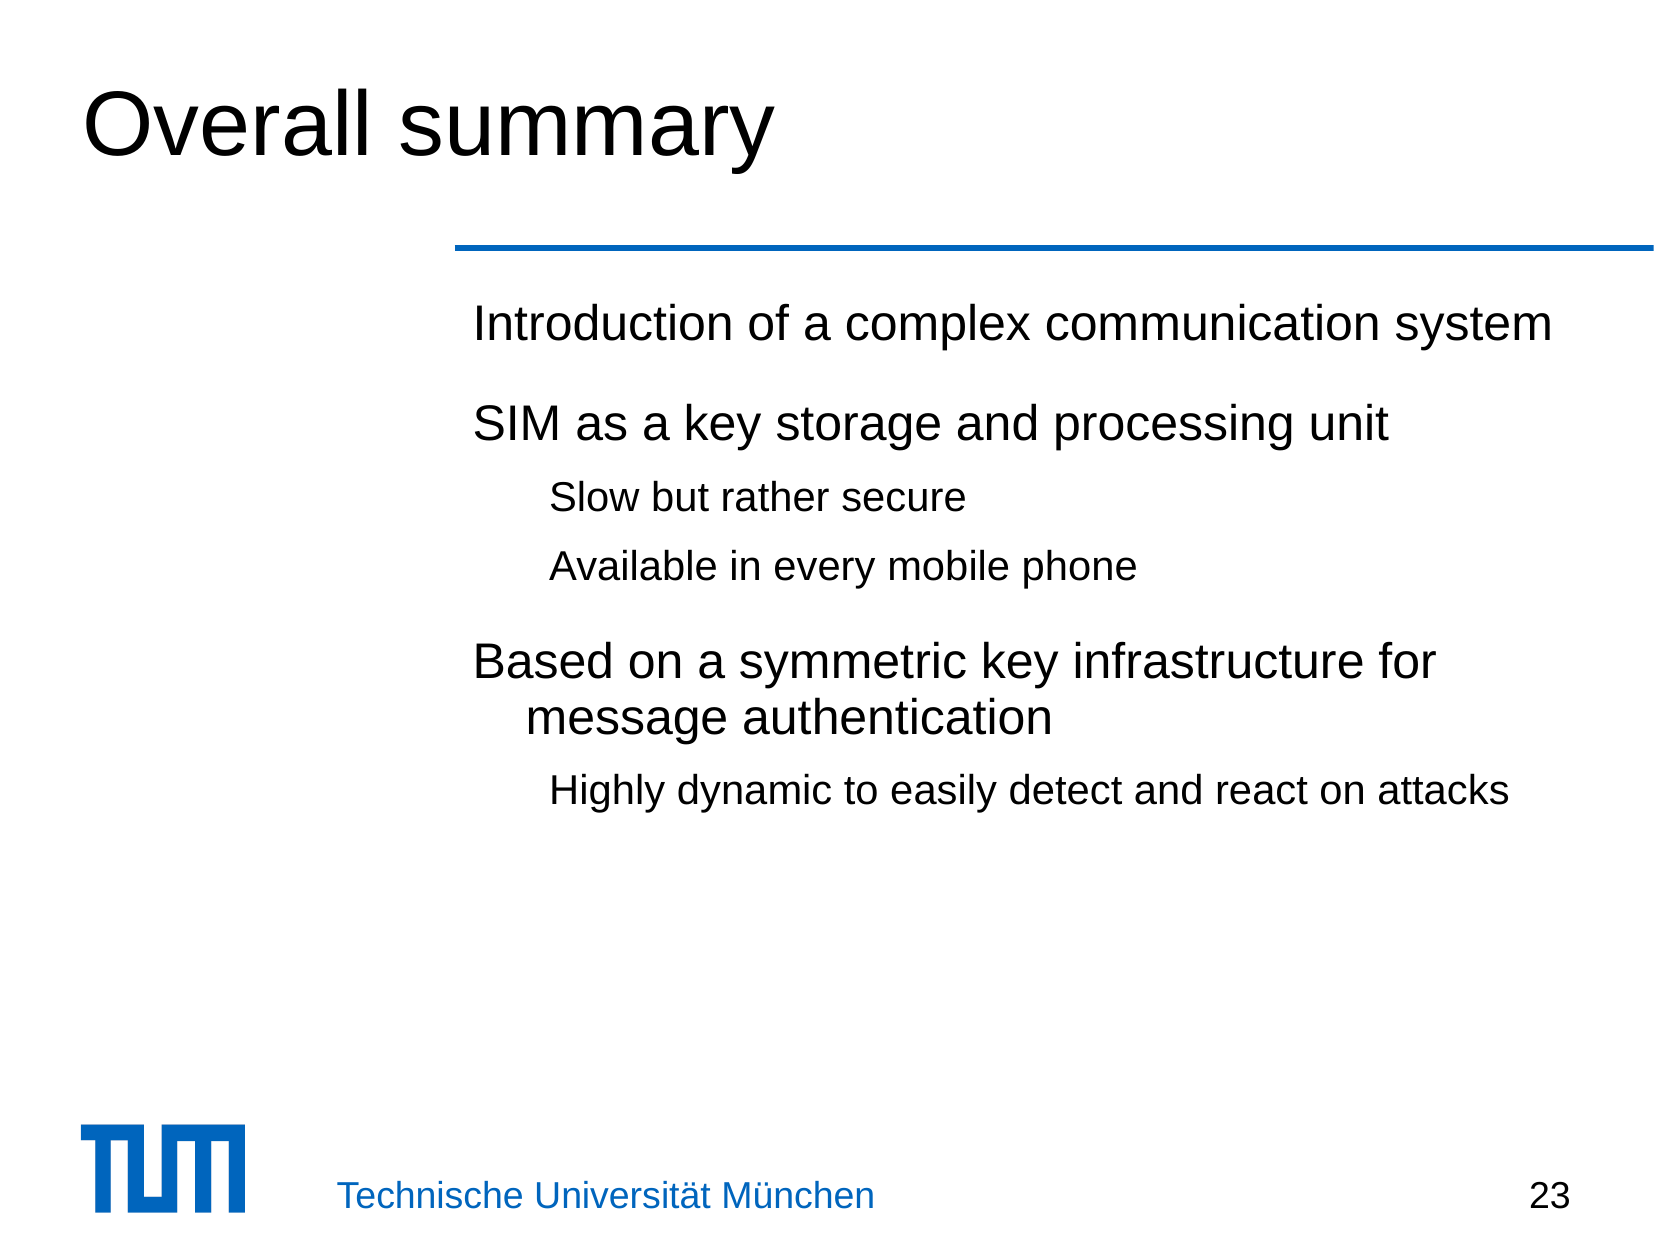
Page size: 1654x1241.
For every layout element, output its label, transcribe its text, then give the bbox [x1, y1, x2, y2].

title Overall summary [82, 19, 1571, 228]
picture [80, 1124, 245, 1213]
list Introduction of a complex communication system SIM as a key storage and processing unit Slow but rather secure Available in every mobile phone Based on a symmetric key infrastructure for message authentication Highly dynamic to easily detect and react on attacks [454, 295, 1571, 1114]
